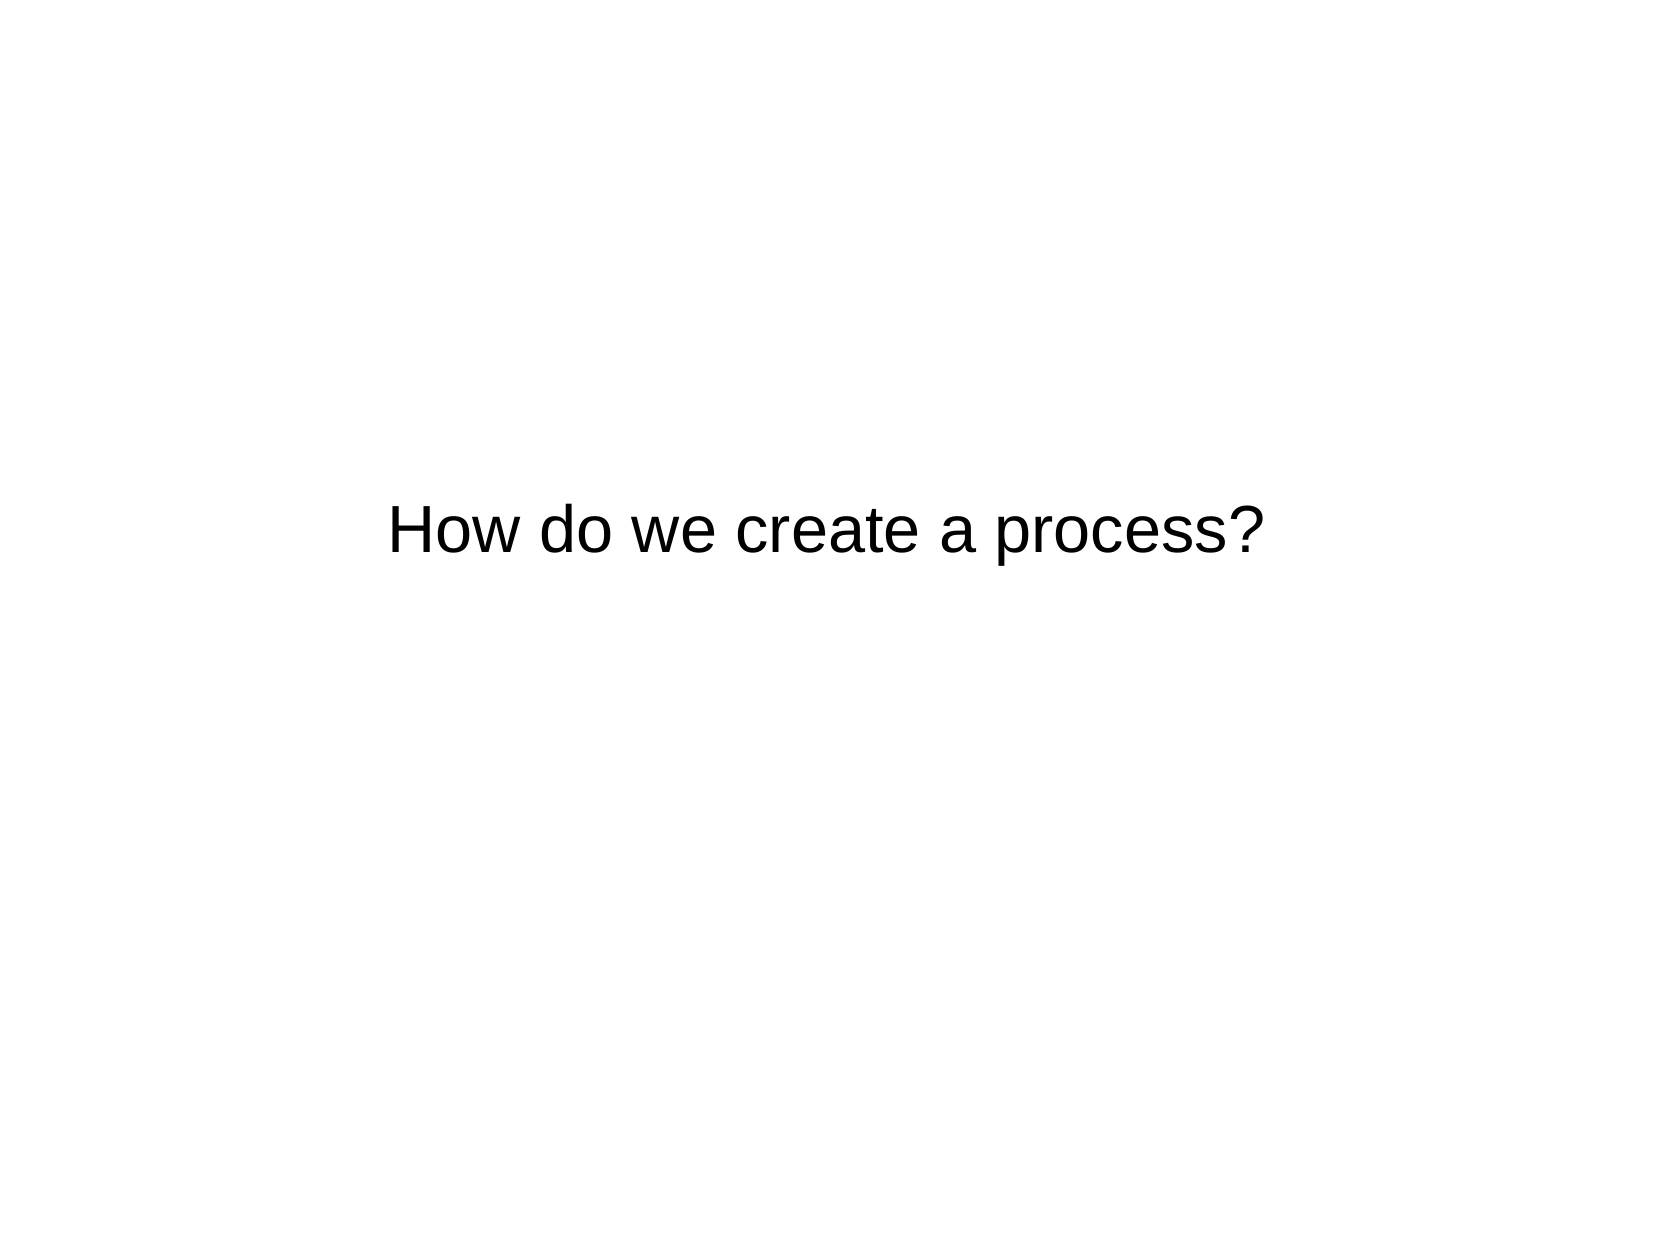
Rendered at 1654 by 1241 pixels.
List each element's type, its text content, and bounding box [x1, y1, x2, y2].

subtitle How do we create a process? [82, 49, 1571, 1010]
